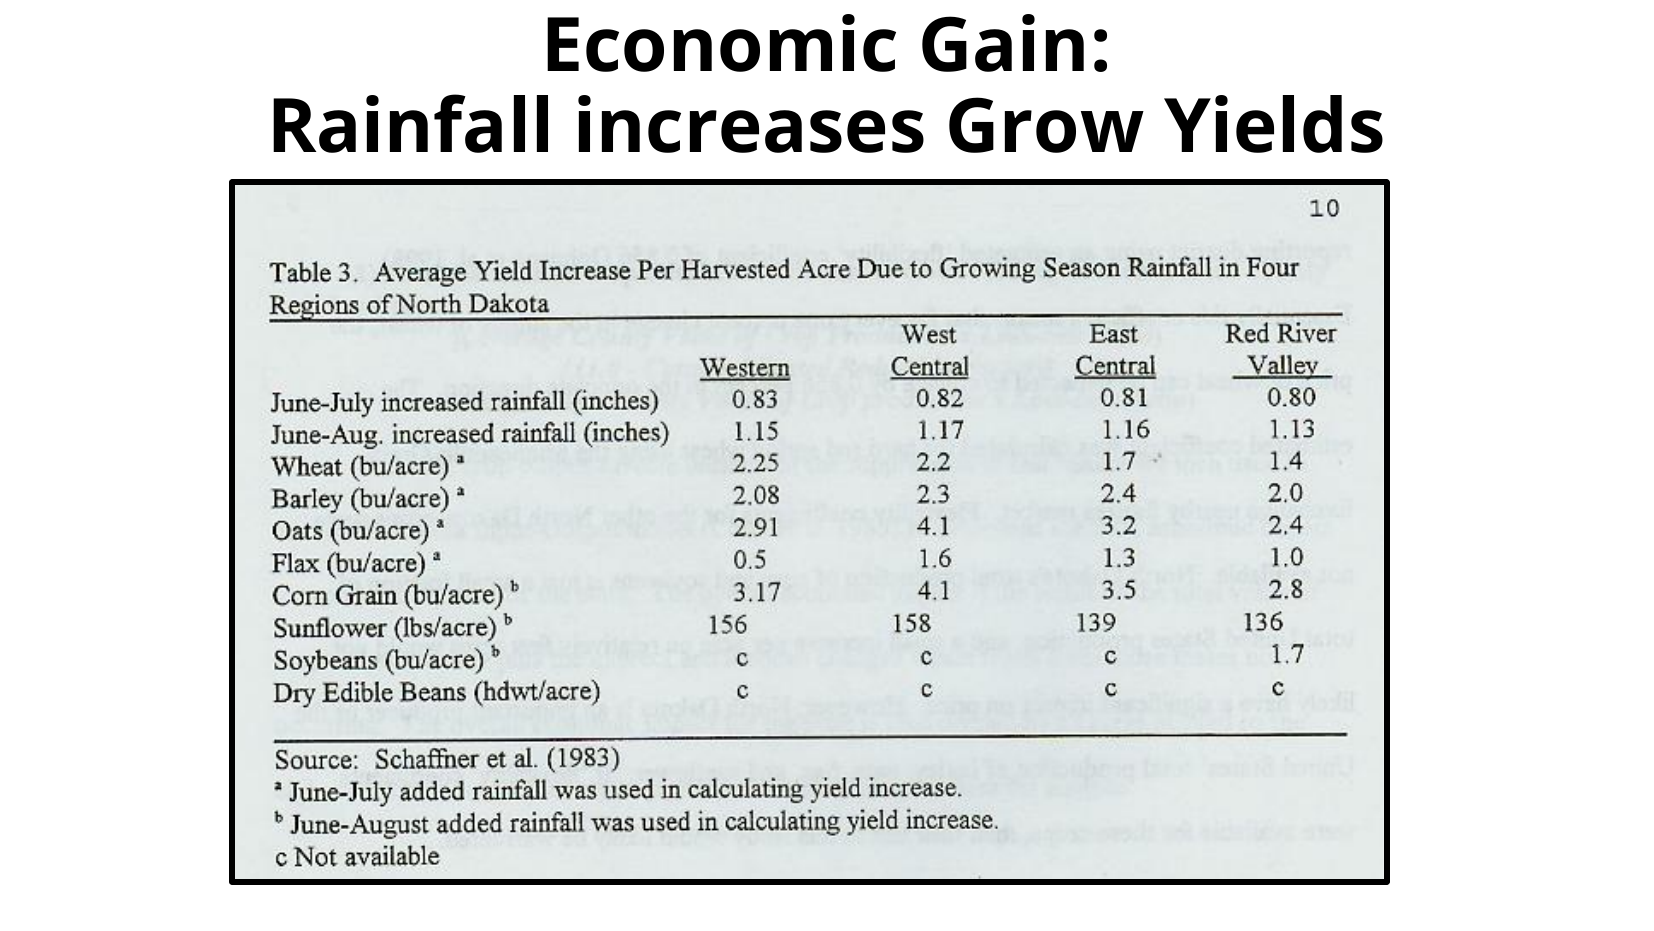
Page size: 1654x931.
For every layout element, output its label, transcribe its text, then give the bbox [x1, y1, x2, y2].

title Economic Gain: Rainfall increases Grow Yields [0, 11, 1654, 164]
picture [234, 185, 1384, 879]
